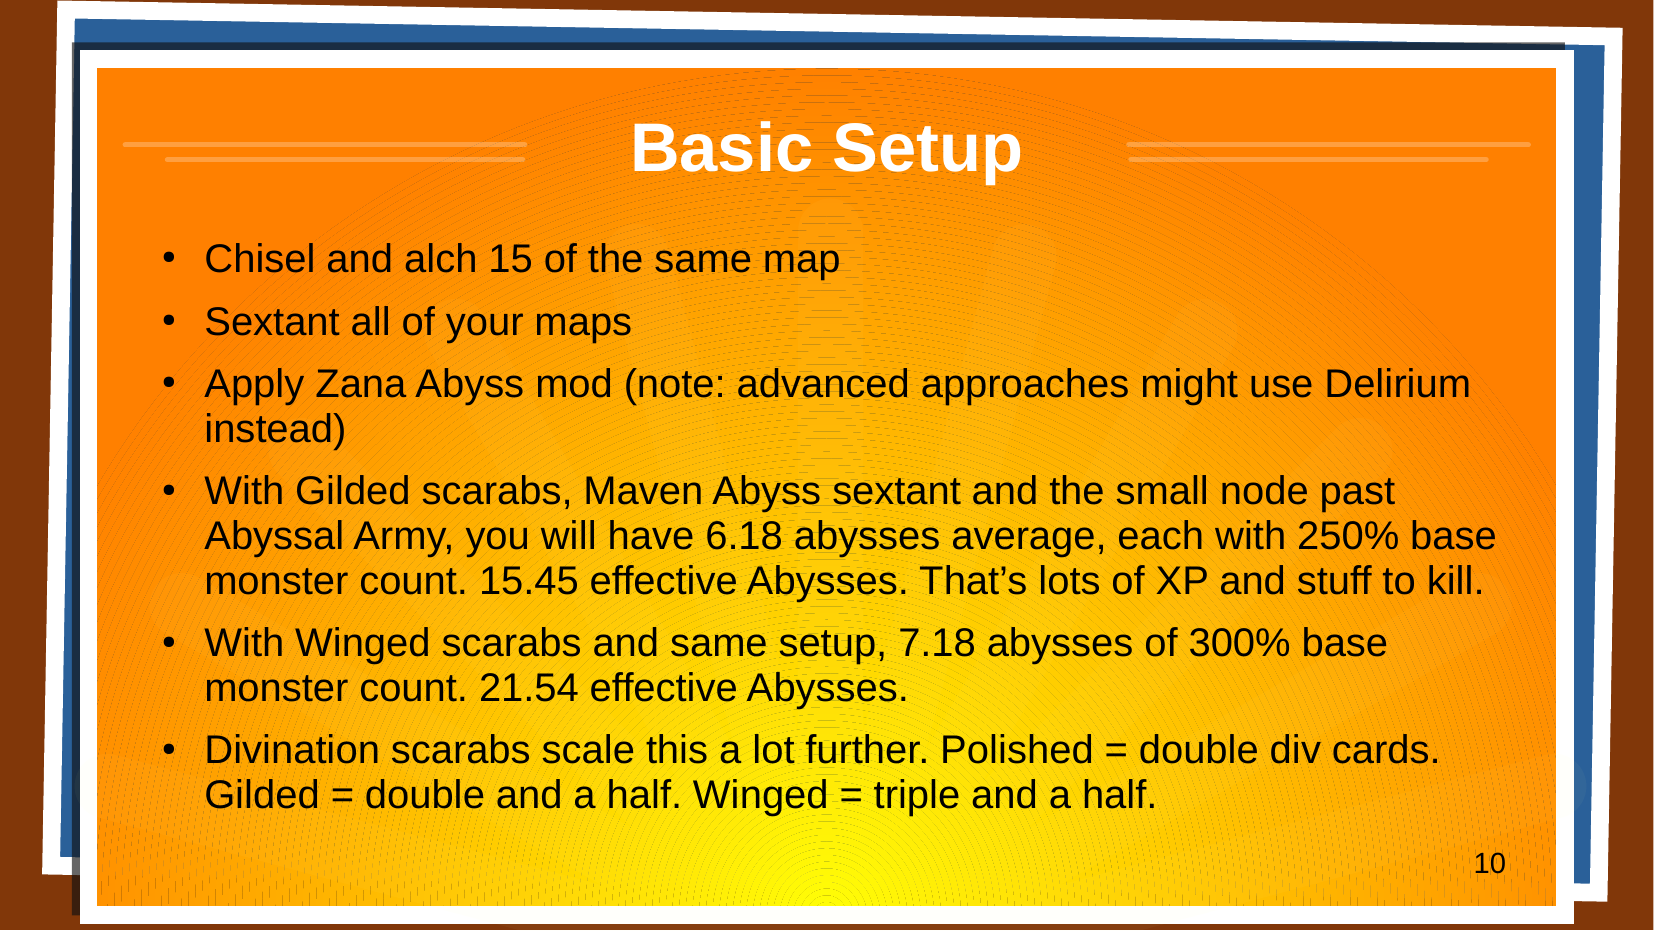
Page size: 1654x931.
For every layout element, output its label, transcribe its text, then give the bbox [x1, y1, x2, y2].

list Chisel and alch 15 of the same map Sextant all of your maps Apply Zana Abyss mod (note: advanced approaches might use Delirium instead) With Gilded scarabs, Maven Abyss sextant and the small node past Abyssal Army, you will have 6.18 abysses average, each with 250% base monster count. 15.45 effective Abysses. That’s lots of XP and stuff to kill. With Winged scarabs and same setup, 7.18 abysses of 300% base monster count. 21.54 effective Abysses. Divination scarabs scale this a lot further. Polished = double div cards. Gilded = double and a half. Winged = triple and a half. [147, 236, 1506, 827]
title Basic Setup [531, 73, 1123, 222]
